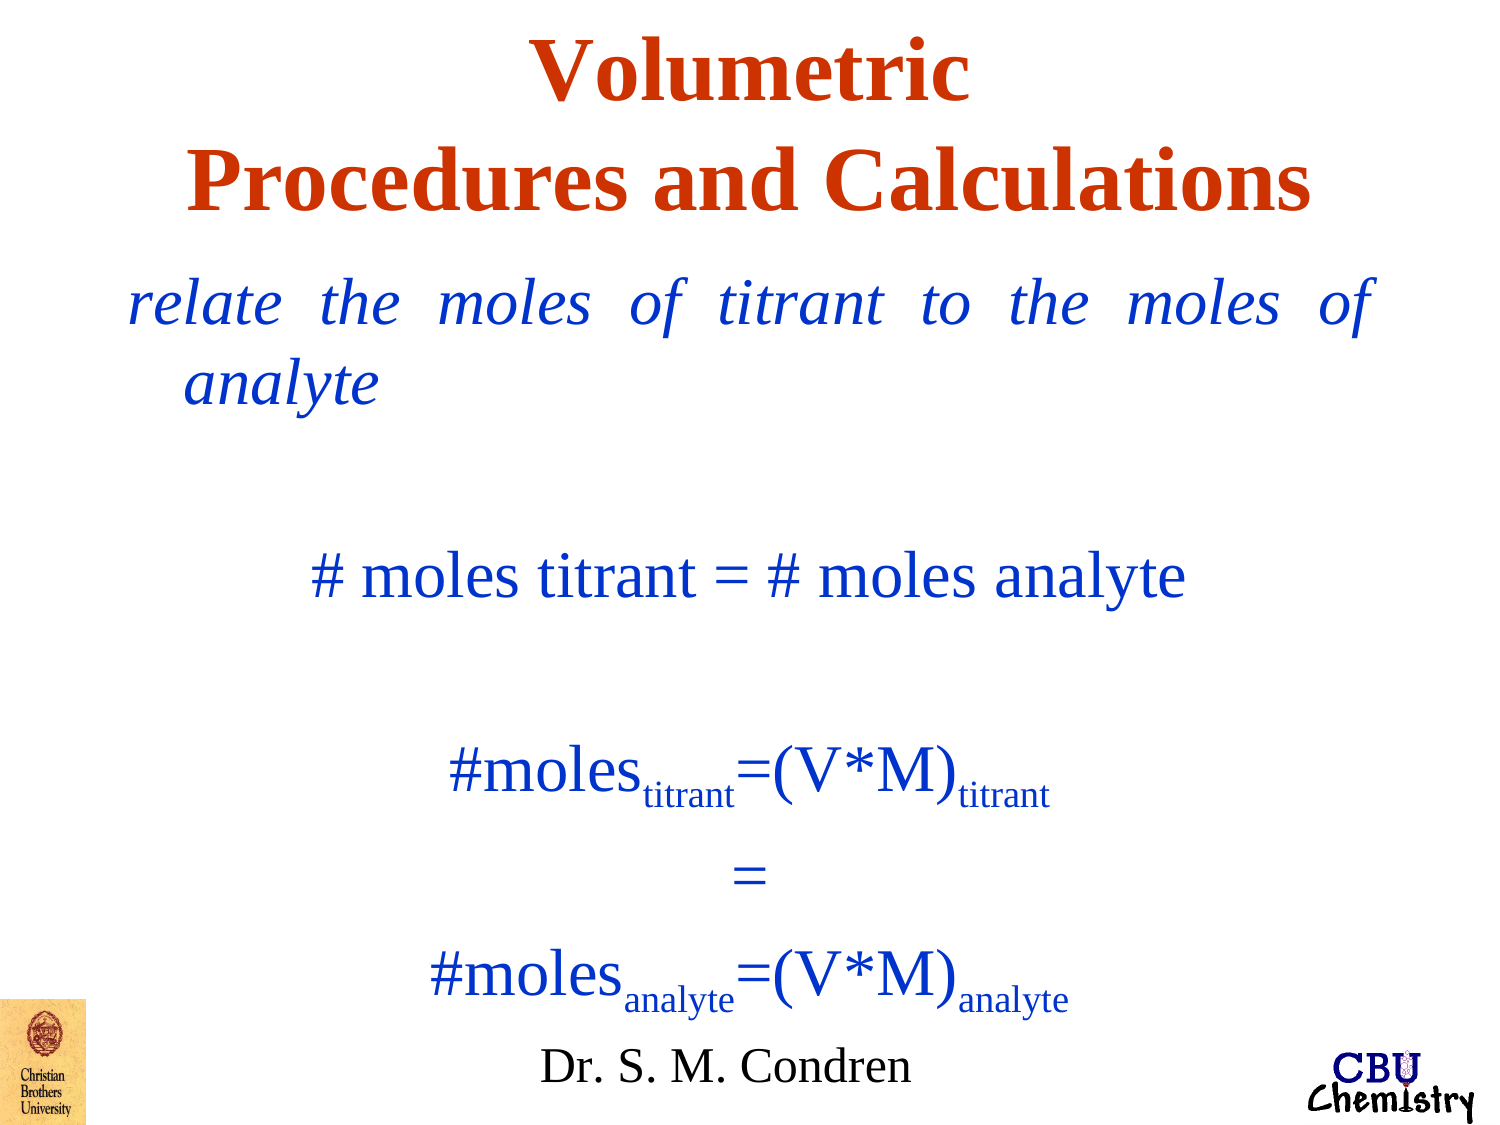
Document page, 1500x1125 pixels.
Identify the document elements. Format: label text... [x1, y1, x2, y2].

title Volumetric Procedures and Calculations [112, 1, 1388, 237]
list relate the moles of titrant to the moles of analyte # moles titrant = # moles analyte #molestitrant=(V*M)titrant = #molesanalyte=(V*M)analyte [112, 249, 1388, 1125]
